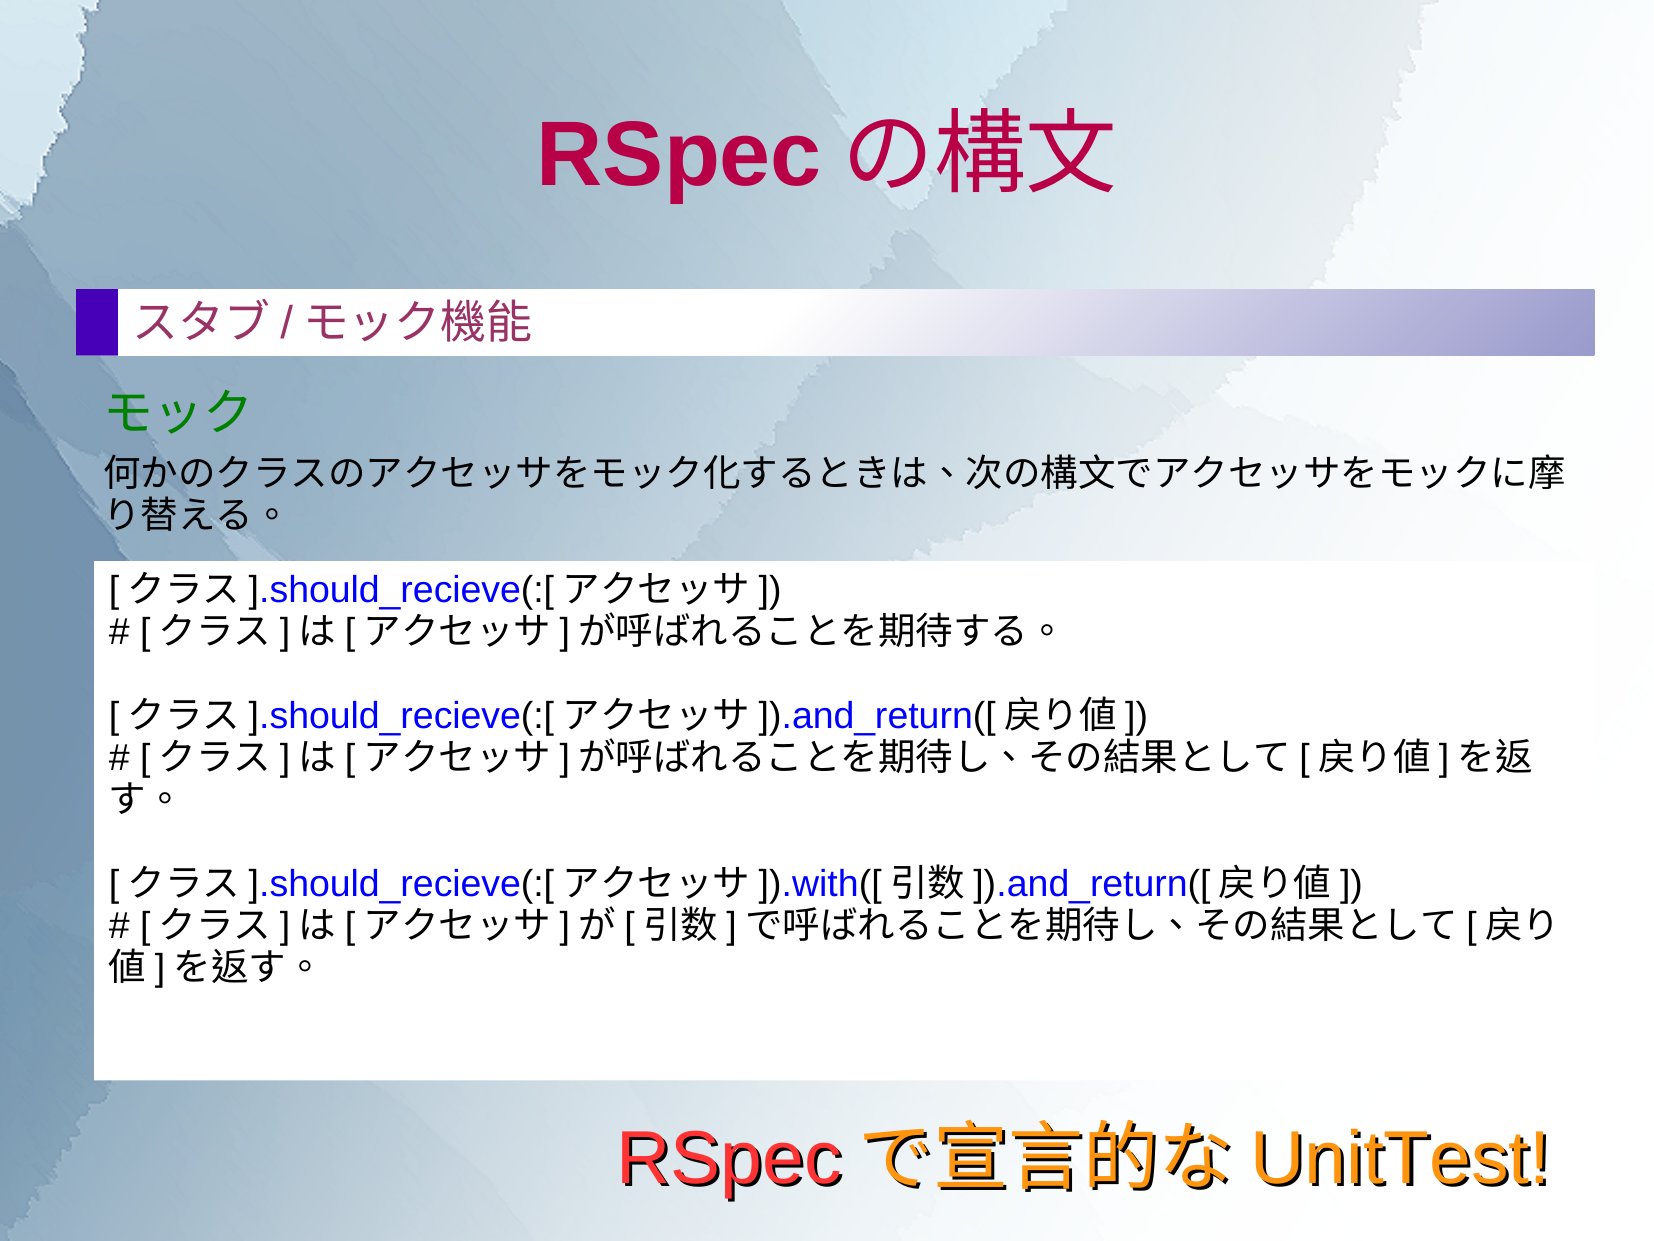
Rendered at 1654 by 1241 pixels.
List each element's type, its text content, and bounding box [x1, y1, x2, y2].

text_box スタブ/モック機能 [118, 289, 1595, 356]
text_box 何かのクラスのアクセッサをモック化するときは、次の構文でアクセッサをモックに摩り替える。 [88, 445, 1595, 545]
title RSpecの構文 [83, 57, 1572, 250]
text_box RSpecで宣言的なUnitTest! [561, 1107, 1566, 1207]
text_box モック [88, 378, 1246, 445]
text_box [クラス].should_recieve(:[アクセッサ]) # [クラス]は[アクセッサ]が呼ばれることを期待する。 [クラス].should_recieve(:[アクセッサ]).and_return([戻り値]) # [クラス]は[アクセッサ]が呼ばれることを期待し、その結果として[戻り値]を返す。 [クラス].should_recieve(:[アクセッサ]).with([引数]).and_return([戻り値]) # [クラス]は[アクセッサ]が[引数]で呼ばれることを期待し、その結果として[戻り値]を返す。 [94, 561, 1595, 1081]
picture [0, 0, 1654, 1241]
